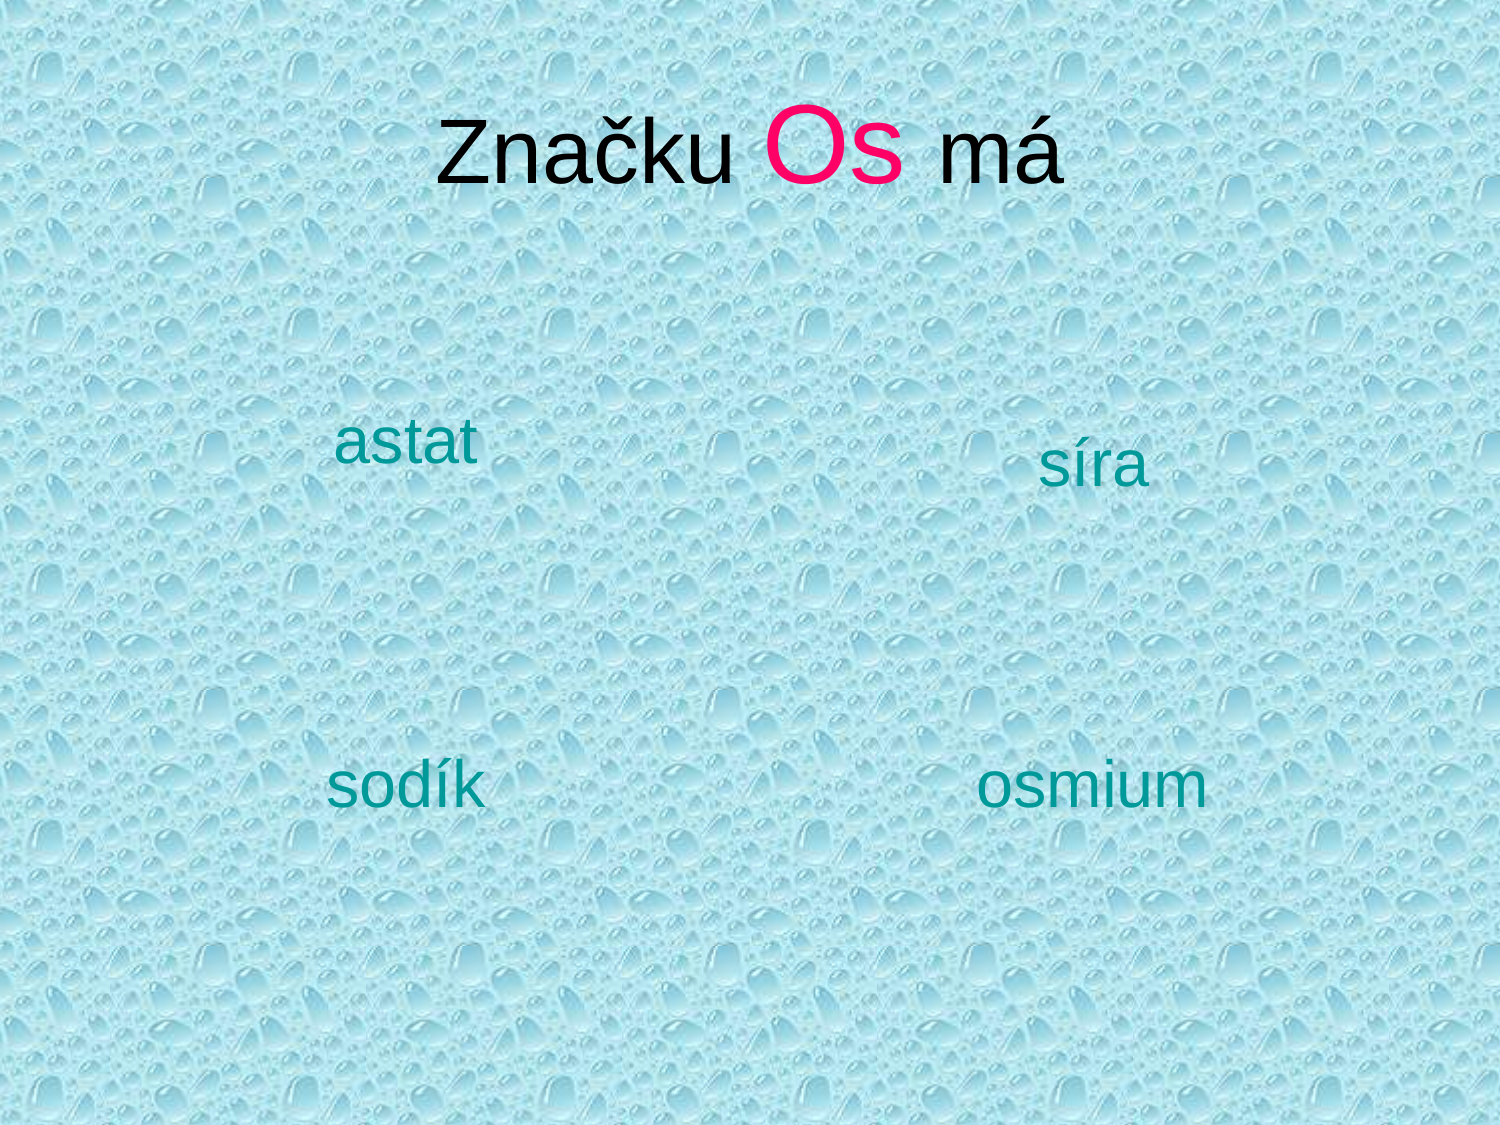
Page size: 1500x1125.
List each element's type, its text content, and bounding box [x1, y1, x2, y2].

table_header síra [763, 262, 1425, 621]
title Značku Os má [75, 45, 1426, 233]
table_header astat [75, 262, 737, 621]
table_header sodík [75, 646, 737, 1005]
table_header osmium [763, 646, 1423, 1005]
picture [0, 0, 1500, 1125]
